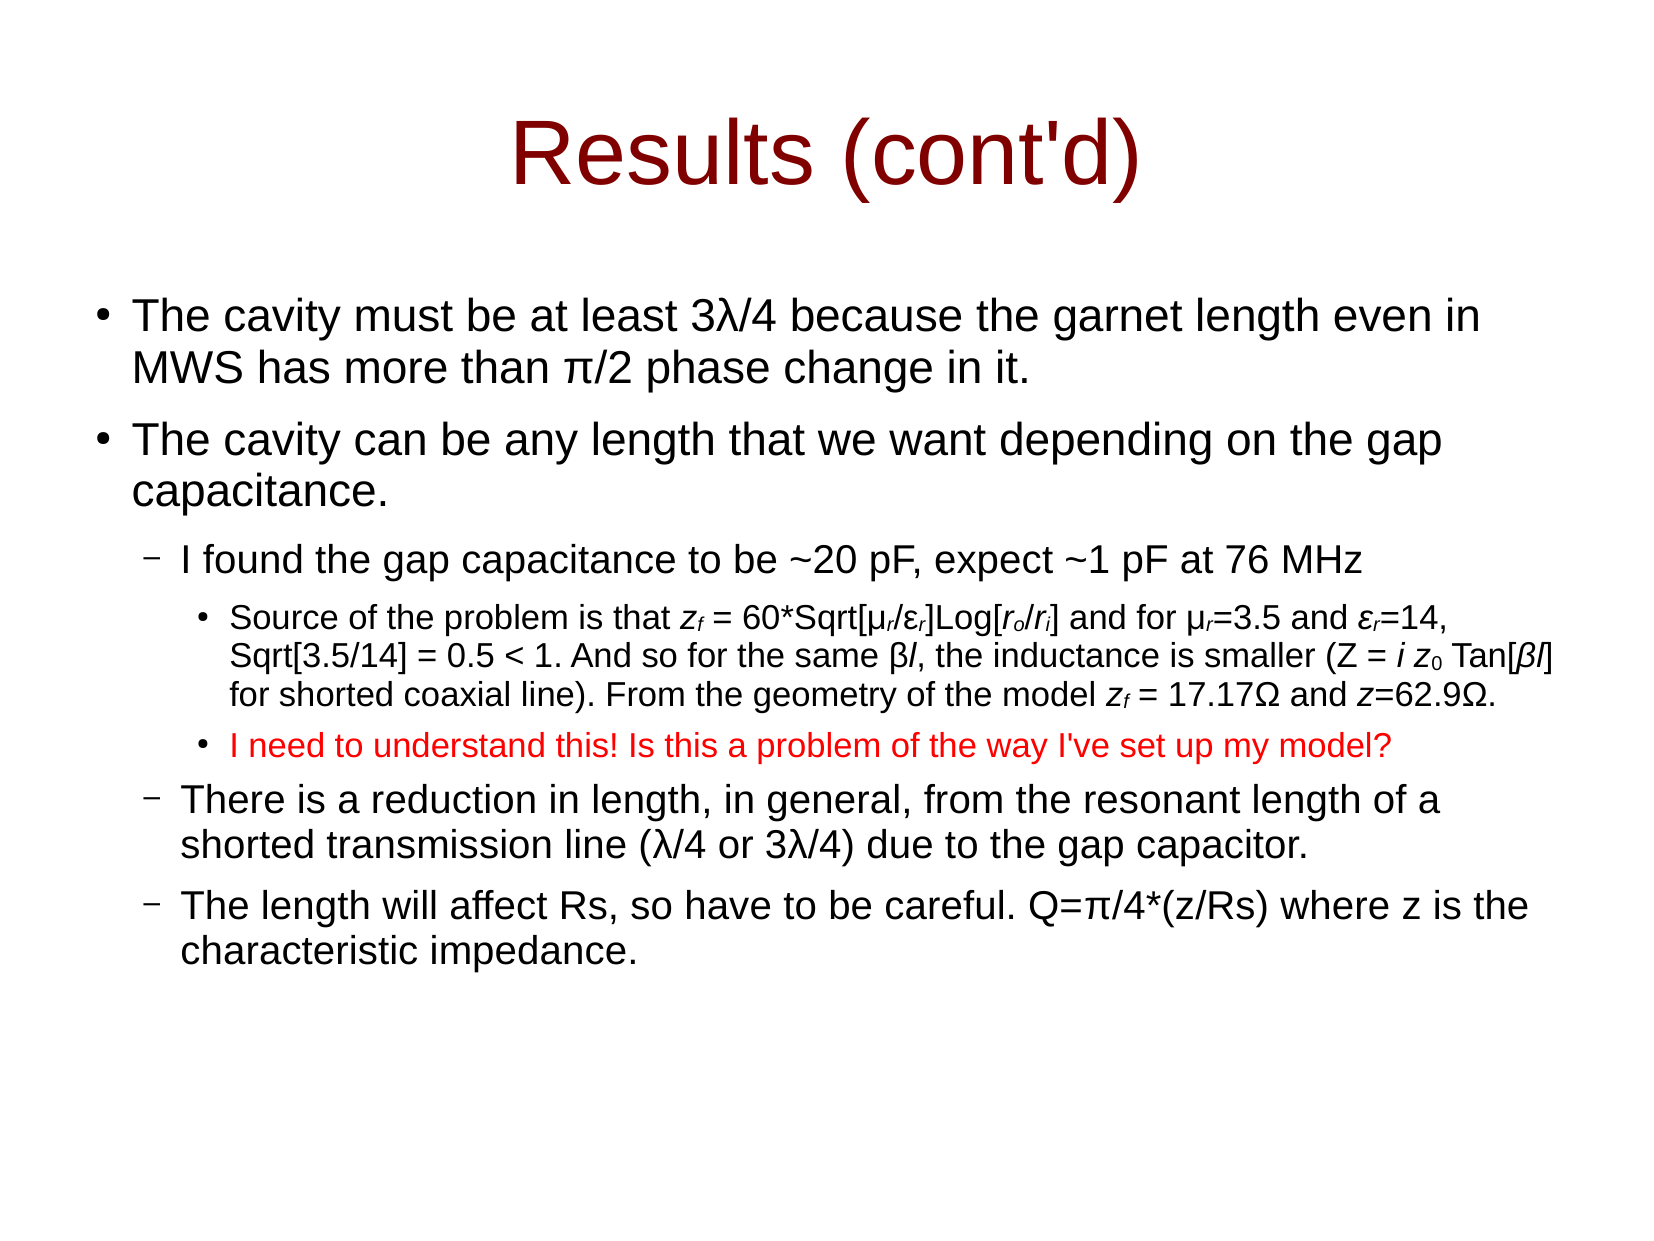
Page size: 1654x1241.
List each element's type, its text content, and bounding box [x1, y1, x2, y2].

title Results (cont'd) [82, 49, 1571, 257]
list The cavity must be at least 3λ/4 because the garnet length even in MWS has more than π/2 phase change in it. The cavity can be any length that we want depending on the gap capacitance. I found the gap capacitance to be ~20 pF, expect ~1 pF at 76 MHz Source of the problem is that zf = 60*Sqrt[μr/εr]Log[ro/ri] and for μr=3.5 and εr=14, Sqrt[3.5/14] = 0.5 < 1. And so for the same βl, the inductance is smaller (Z = i z0 Tan[βl] for shorted coaxial line). From the geometry of the model zf = 17.17Ω and z=62.9Ω. I need to understand this! Is this a problem of the way I've set up my model? There is a reduction in length, in general, from the resonant length of a shorted transmission line (λ/4 or 3λ/4) due to the gap capacitor. The length will affect Rs, so have to be careful. Q=π/4*(z/Rs) where z is the characteristic impedance. [82, 290, 1571, 1010]
